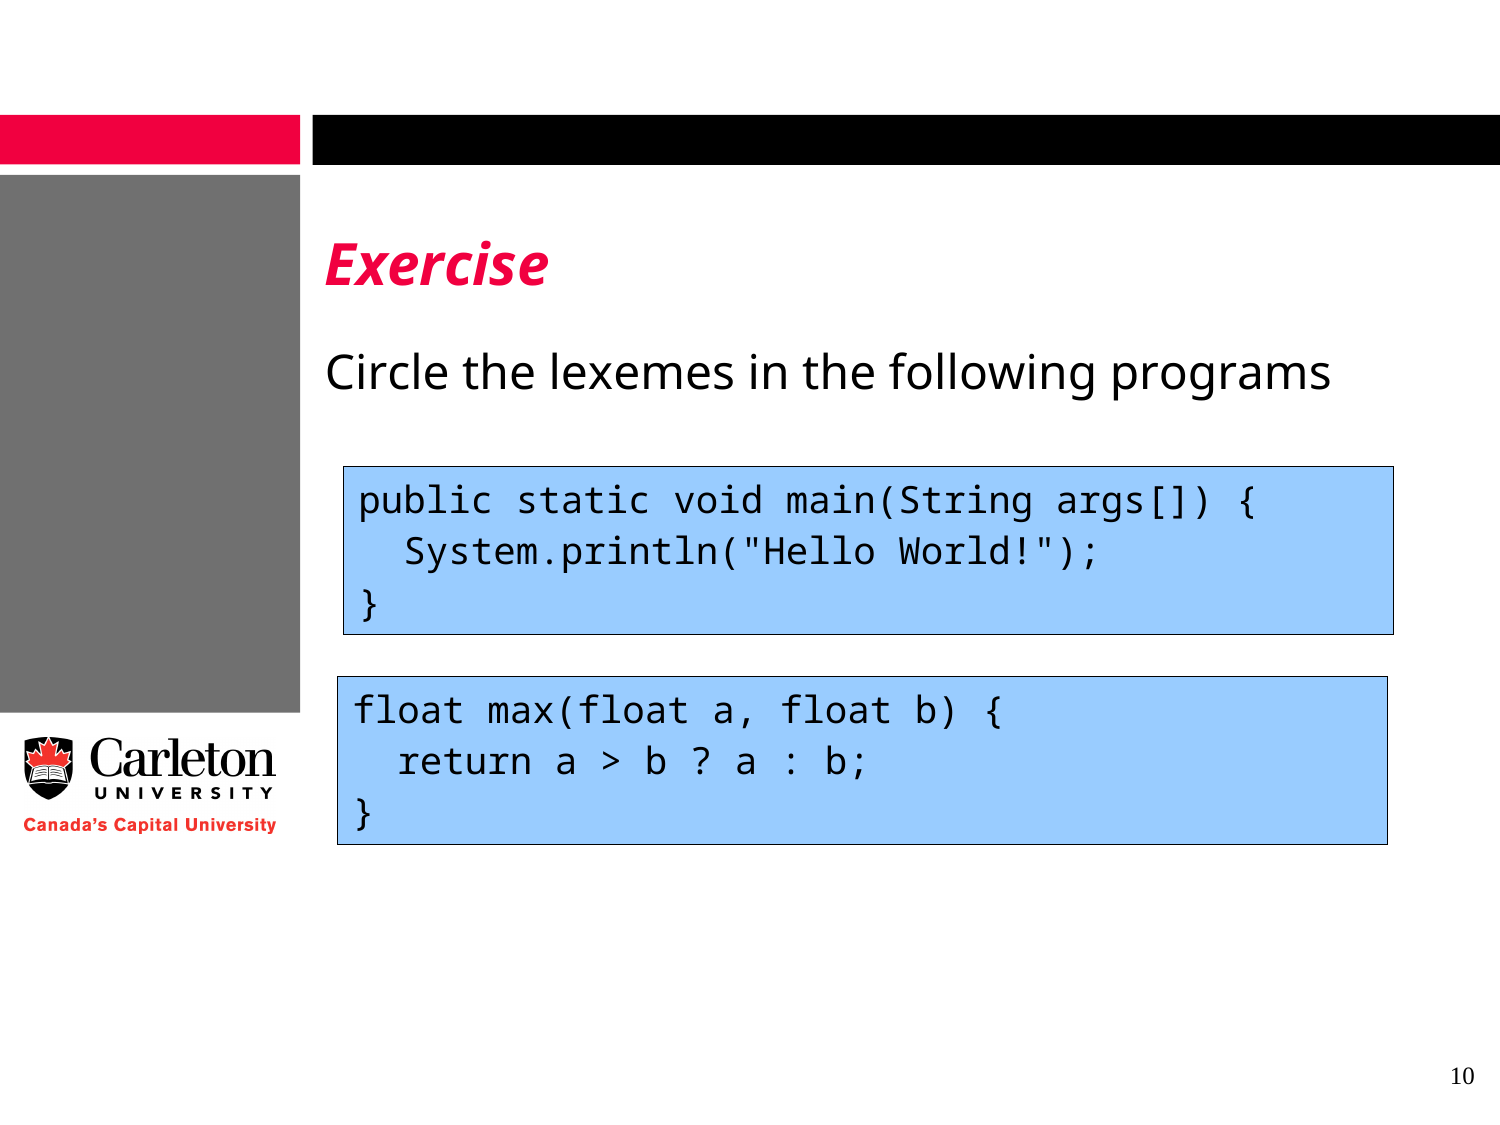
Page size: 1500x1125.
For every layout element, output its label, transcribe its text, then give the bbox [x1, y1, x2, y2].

picture [24, 737, 276, 834]
text_box float max(float a, float b) { return a > b ? a : b; } [337, 698, 1388, 845]
title Exercise [324, 194, 1450, 324]
list Circle the lexemes in the following programs [324, 324, 1450, 1036]
text_box public static void main(String args[]) { System.println("Hello World!"); } [343, 489, 1394, 635]
